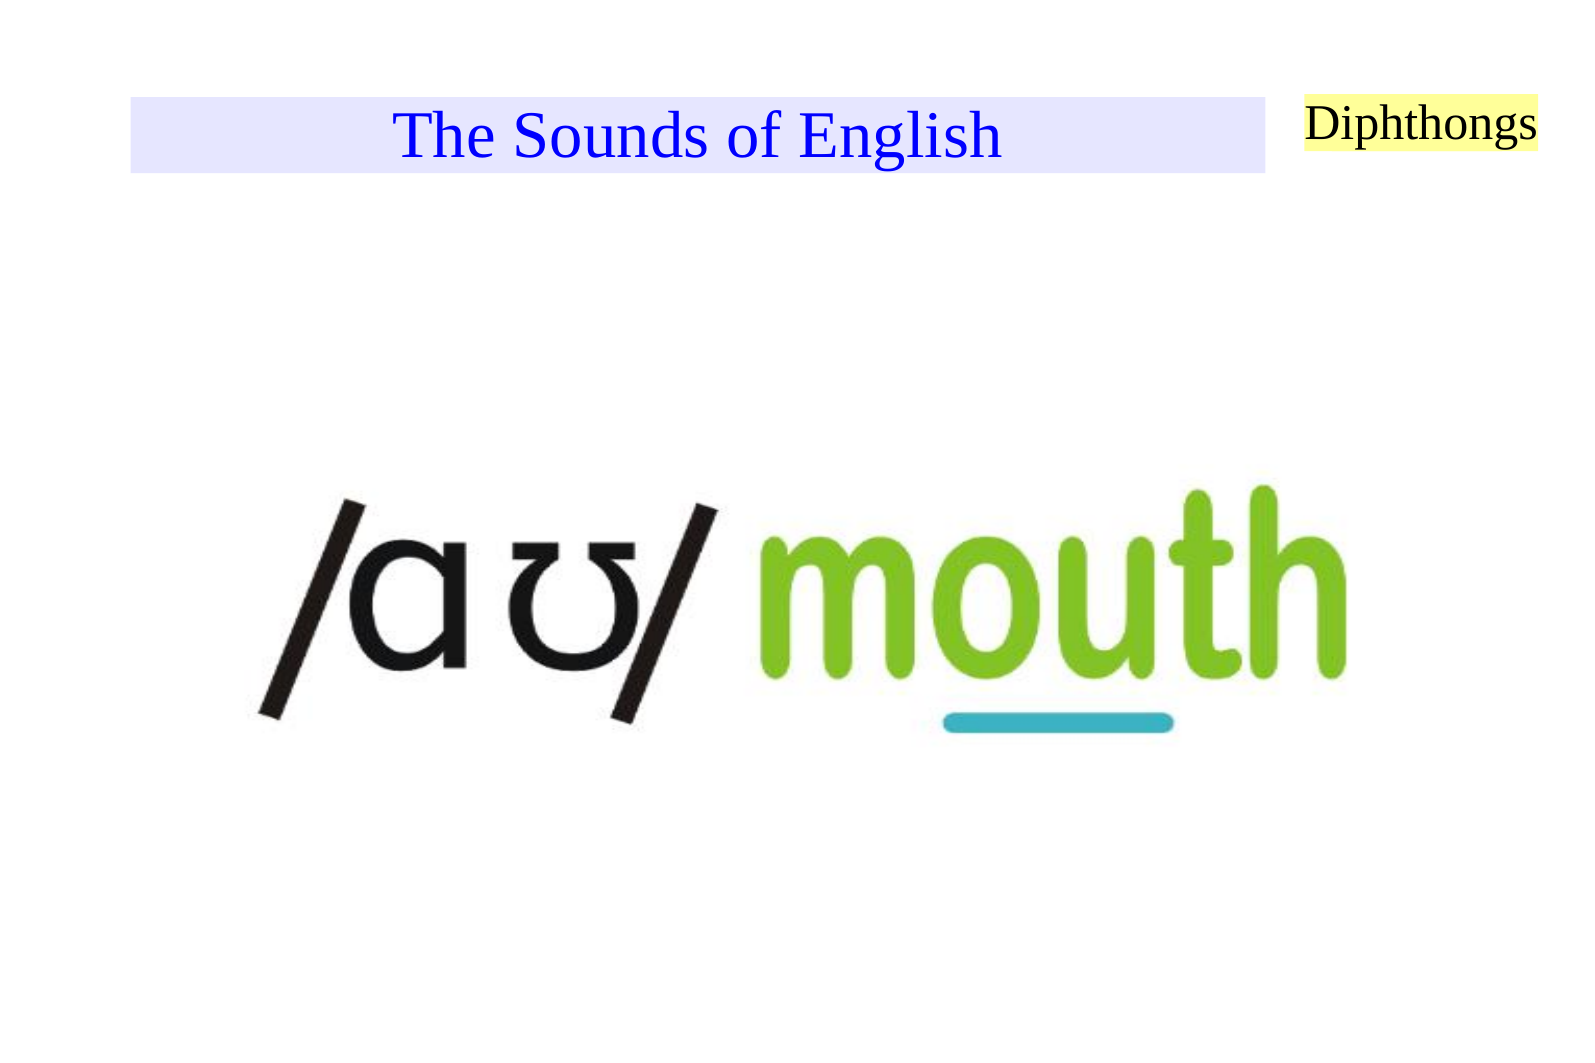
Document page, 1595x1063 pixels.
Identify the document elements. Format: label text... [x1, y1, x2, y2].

picture [146, 236, 1480, 1001]
text_box The Sounds of English [130, 97, 1266, 174]
text_box Diphthongs [1304, 94, 1539, 152]
